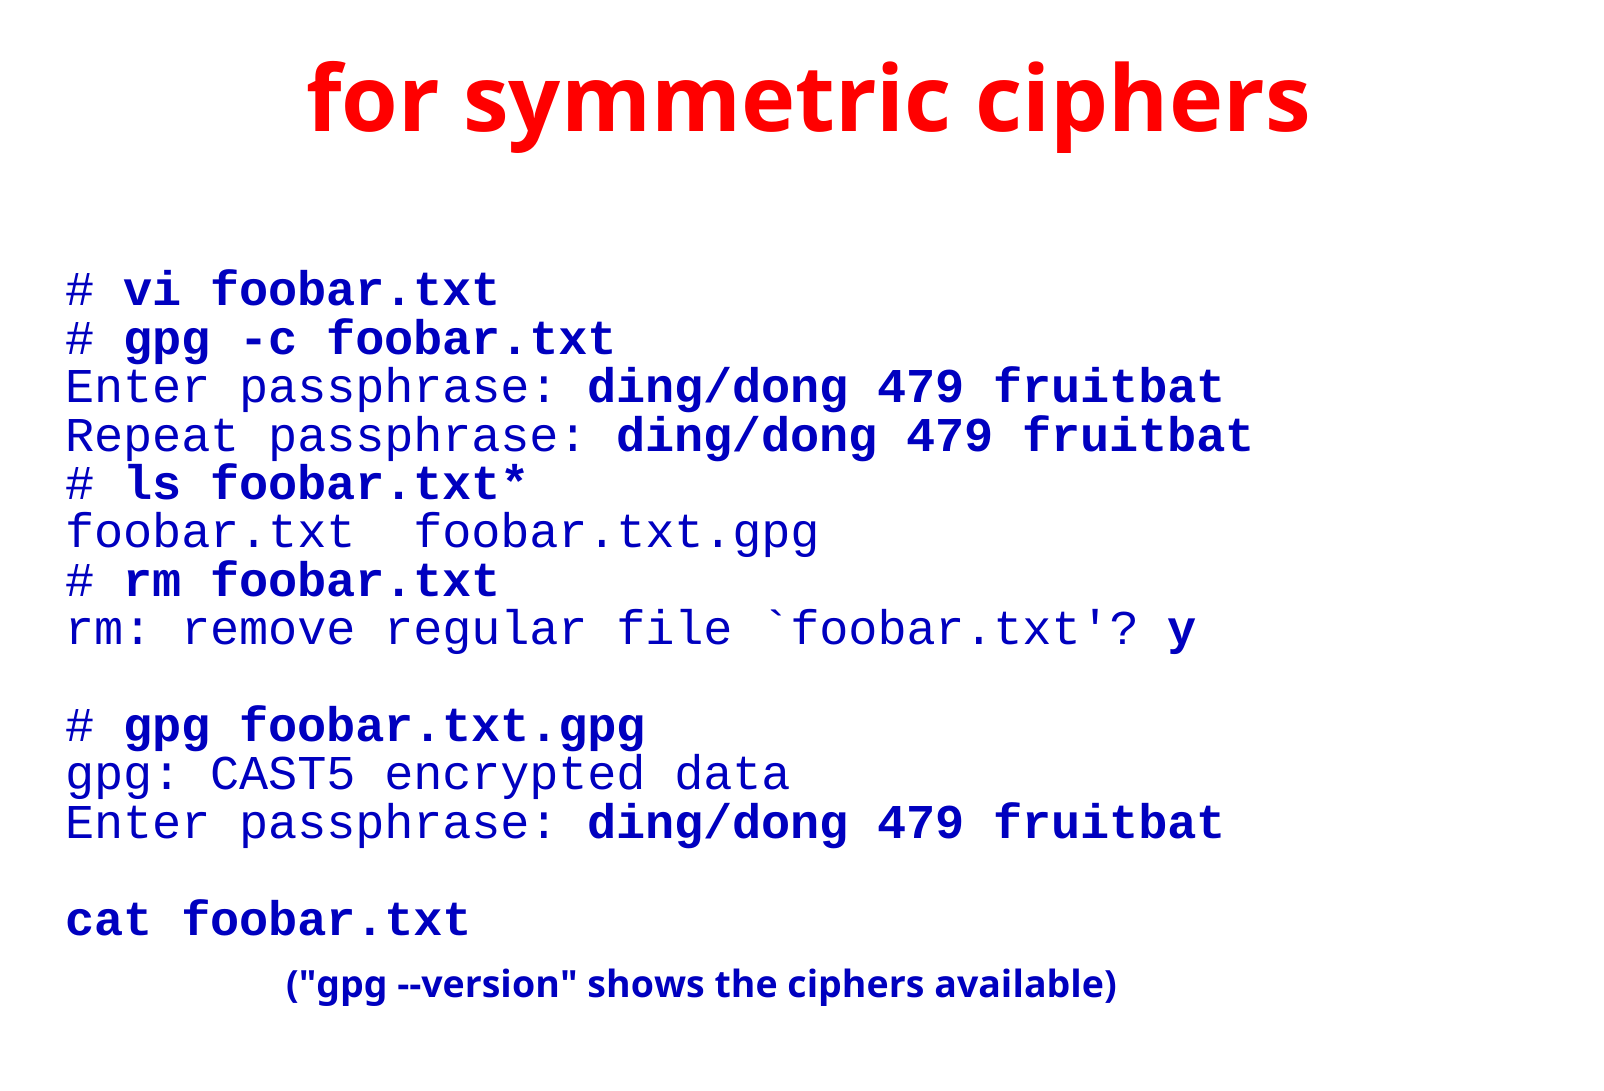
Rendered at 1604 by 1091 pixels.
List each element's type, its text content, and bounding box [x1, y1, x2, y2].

title for symmetric ciphers [160, 30, 1458, 203]
text_box # vi foobar.txt # gpg -c foobar.txt Enter passphrase: ding/dong 479 fruitbat Repeat passphrase: ding/dong 479 fruitbat # ls foobar.txt* foobar.txt foobar.txt.gpg # rm foobar.txt rm: remove regular file `foobar.txt'? y # gpg foobar.txt.gpg gpg: CAST5 encrypted data Enter passphrase: ding/dong 479 fruitbat cat foobar.txt ("gpg --version" shows the ciphers available) [40, 254, 1564, 1059]
